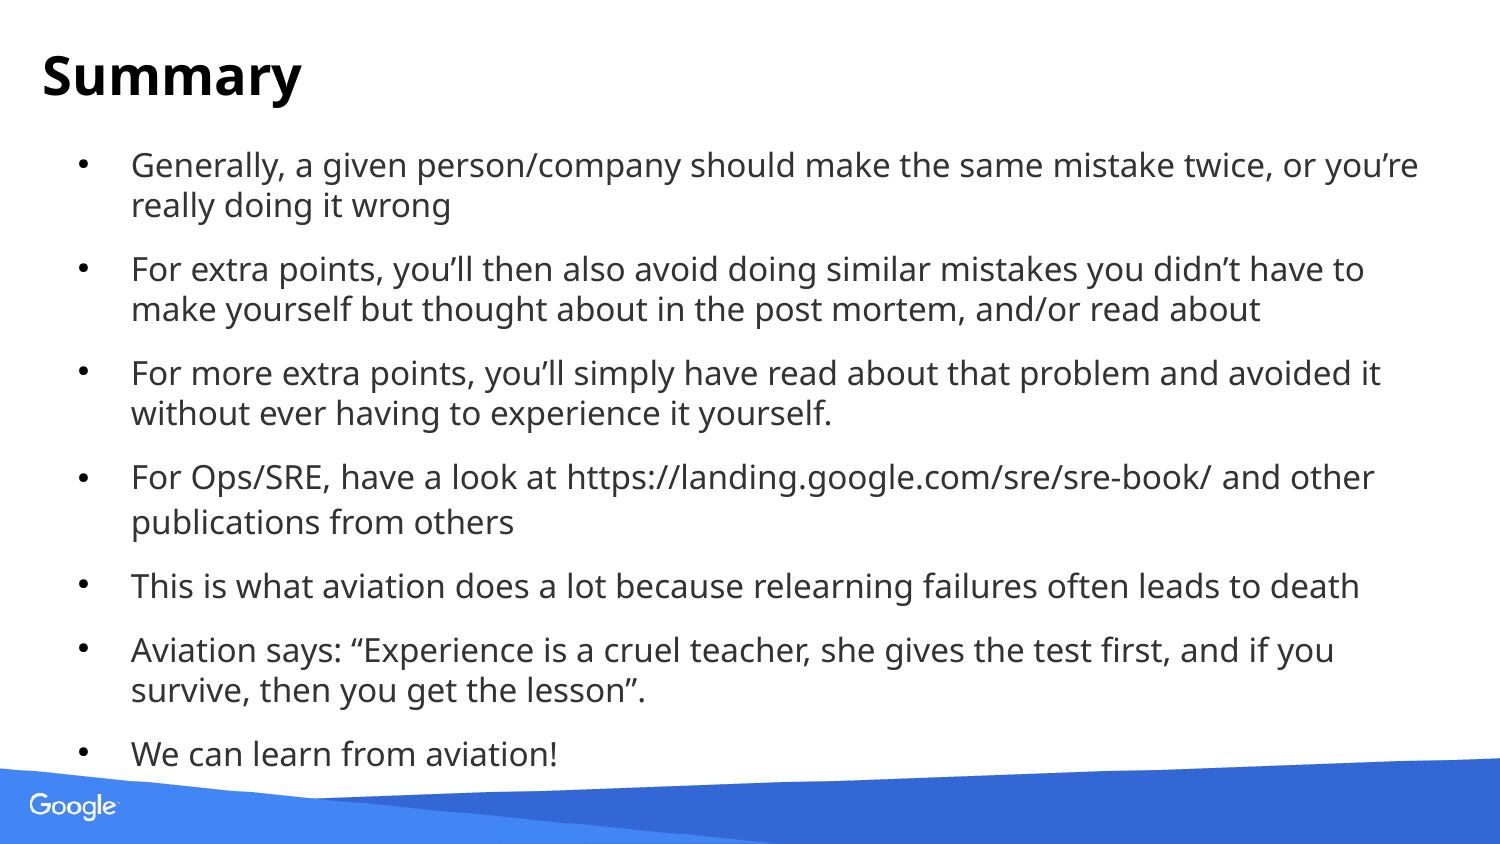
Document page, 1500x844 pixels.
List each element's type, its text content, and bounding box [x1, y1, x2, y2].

picture [0, 0, 1500, 844]
text_box Summary [27, 26, 1478, 151]
list Generally, a given person/company should make the same mistake twice, or you’re really doing it wrong For extra points, you’ll then also avoid doing similar mistakes you didn’t have to make yourself but thought about in the post mortem, and/or read about For more extra points, you’ll simply have read about that problem and avoided it without ever having to experience it yourself. For Ops/SRE, have a look at https://landing.google.com/sre/sre-book/ and other publications from others This is what aviation does a lot because relearning failures often leads to death Aviation says: “Experience is a cruel teacher, she gives the test first, and if you survive, then you get the lesson”. We can learn from aviation! [45, 151, 1443, 691]
